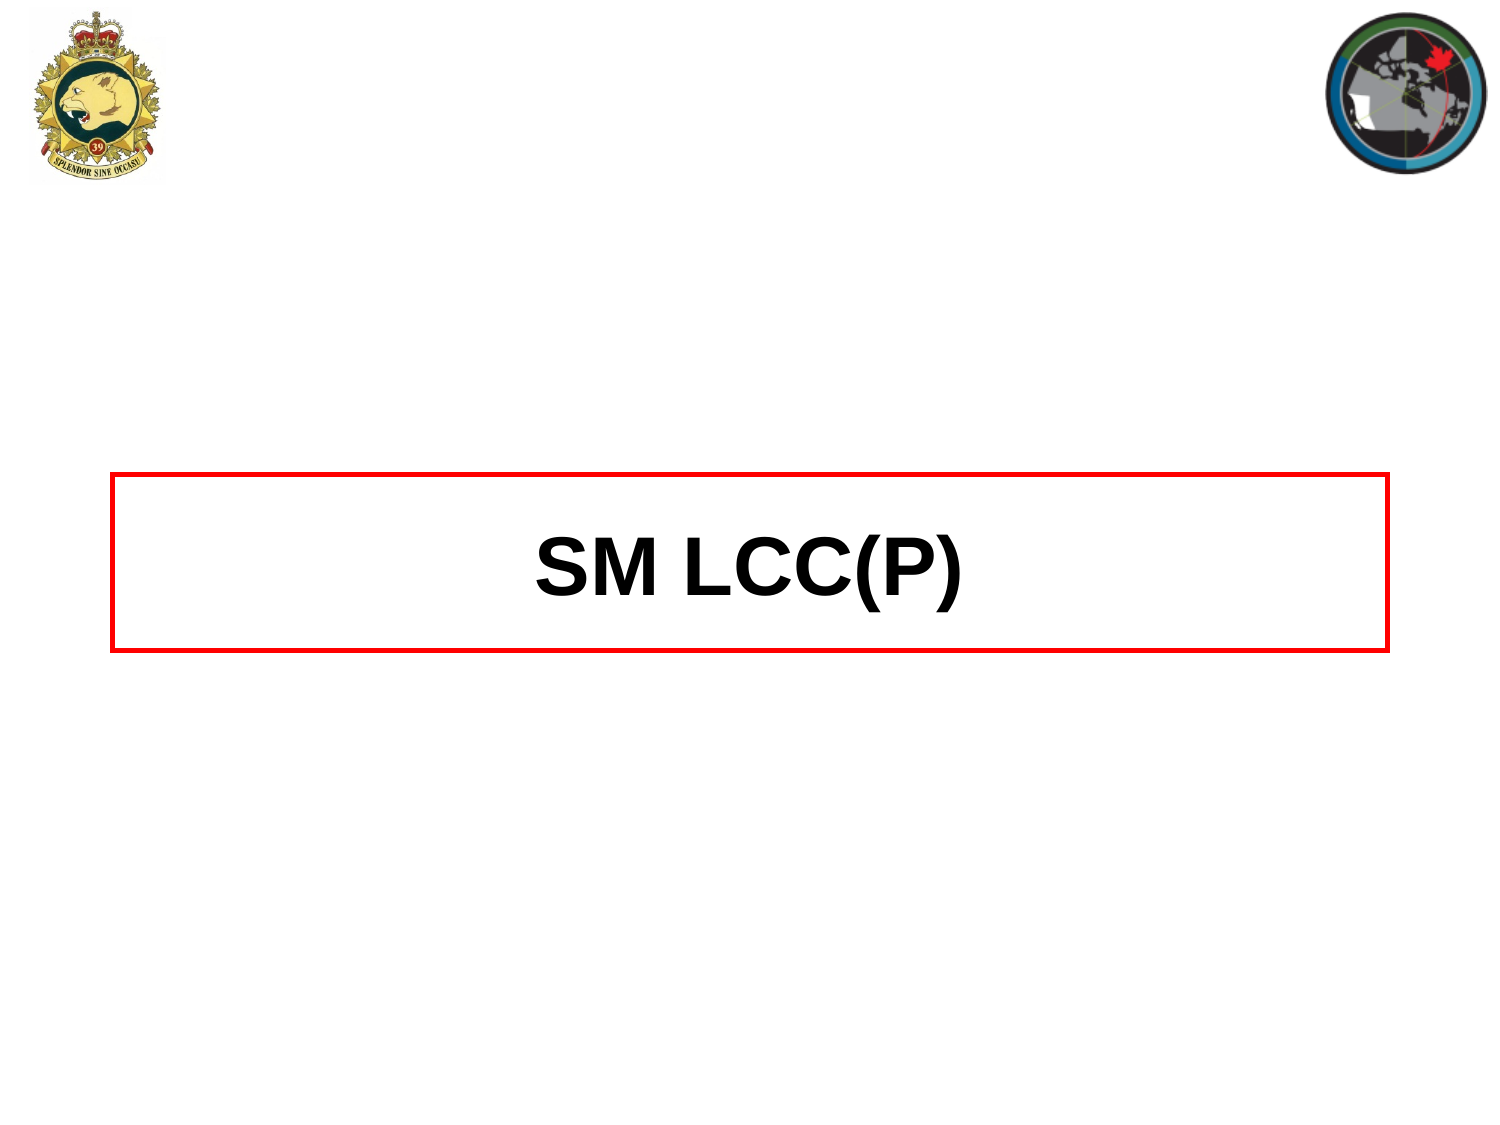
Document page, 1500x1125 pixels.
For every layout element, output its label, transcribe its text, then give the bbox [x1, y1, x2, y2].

title SM LCC(P) [112, 474, 1388, 651]
